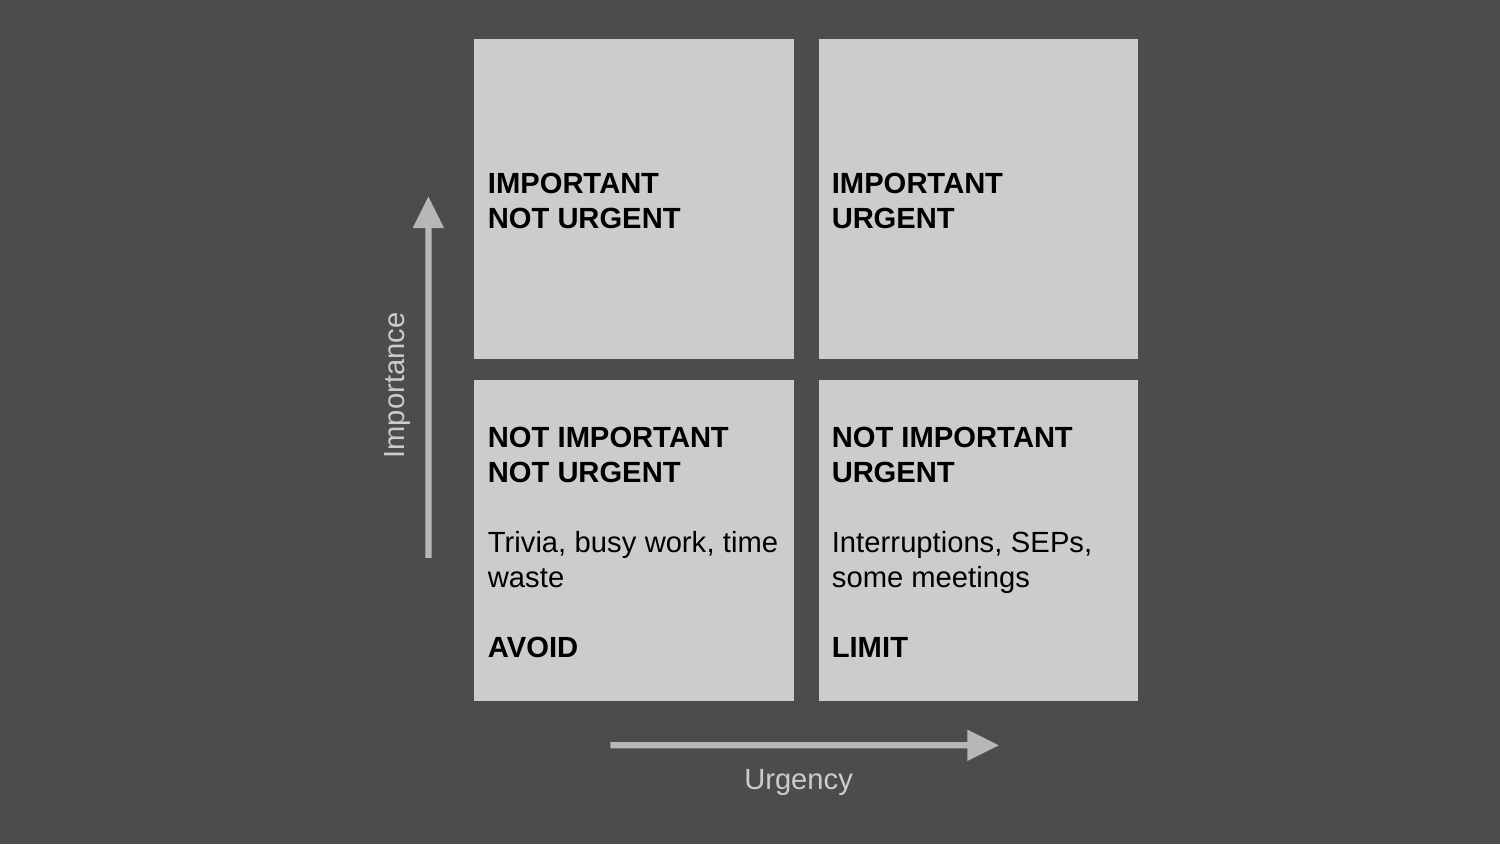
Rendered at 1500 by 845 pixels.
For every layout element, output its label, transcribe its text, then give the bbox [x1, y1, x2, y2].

text_box IMPORTANT NOT URGENT [472, 37, 796, 361]
text_box Urgency [729, 745, 880, 807]
text_box IMPORTANT URGENT [816, 37, 1140, 361]
text_box NOT IMPORTANT URGENT Interruptions, SEPs, some meetings LIMIT [816, 378, 1140, 703]
text_box Importance [359, 281, 422, 474]
text_box NOT IMPORTANT NOT URGENT Trivia, busy work, time waste AVOID [472, 378, 796, 703]
